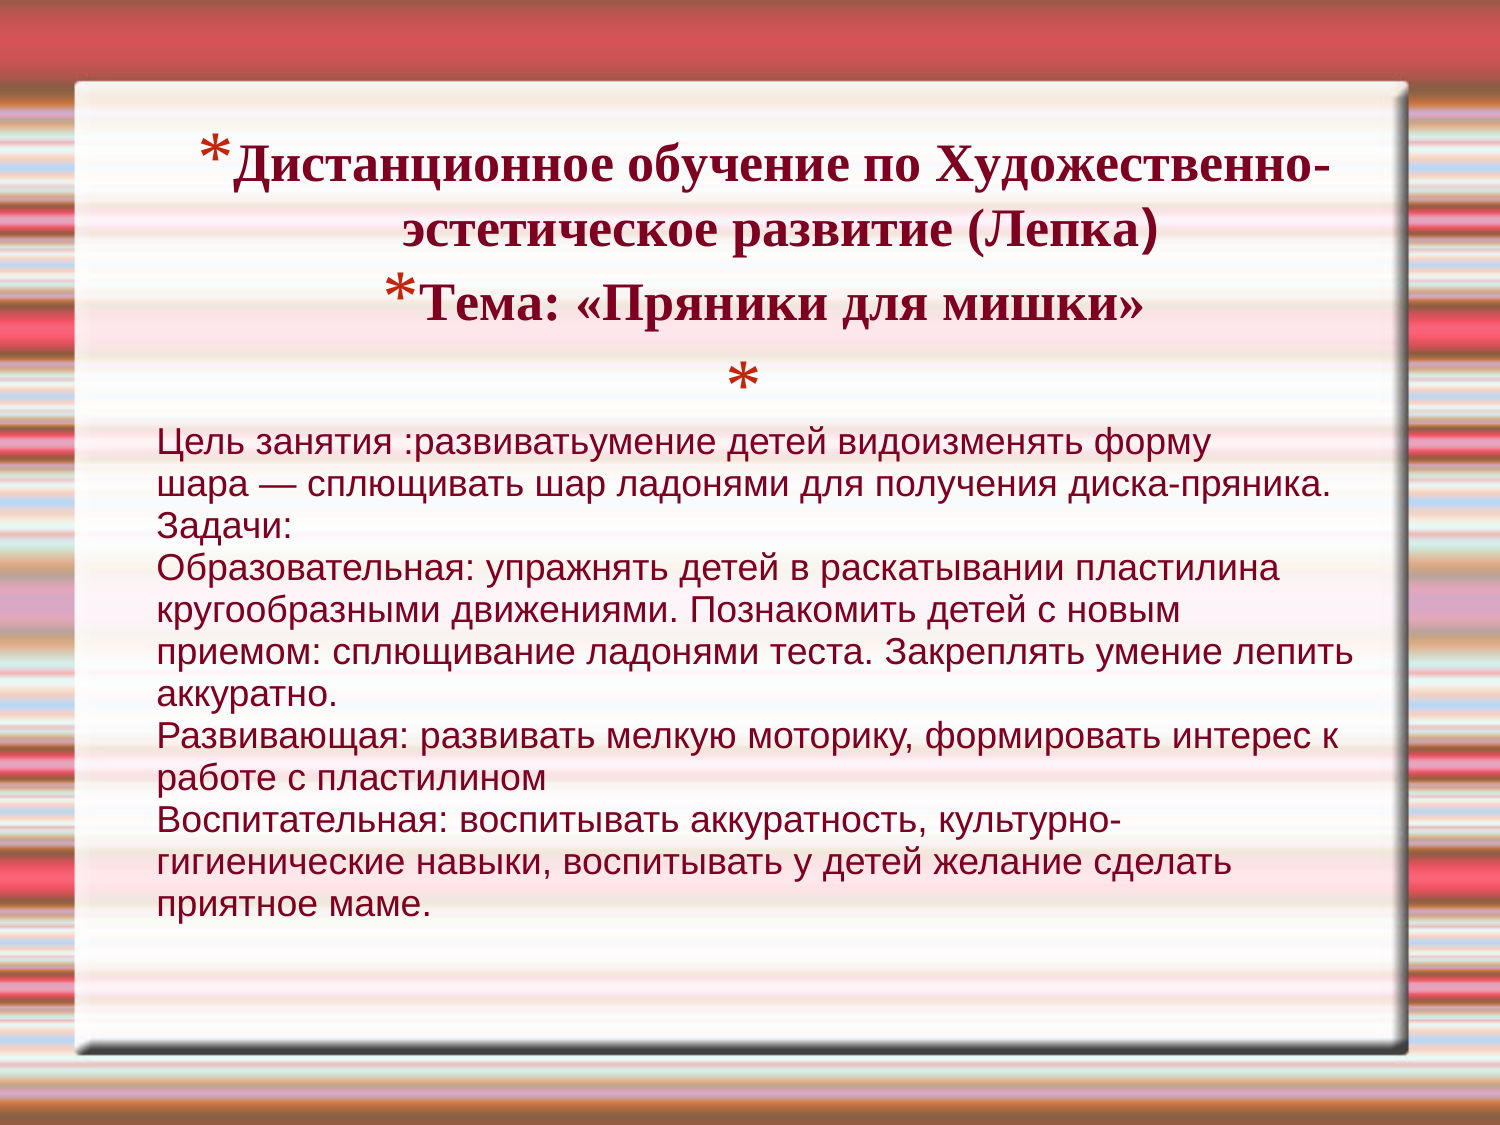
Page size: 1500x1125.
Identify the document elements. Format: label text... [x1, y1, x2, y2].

picture [0, 0, 1500, 1125]
text_box Цель занятия :развиватьумение детей видоизменять форму шара — сплющивать шар ладонями для получения диска-пряника. Задачи: Образовательная: упражнять детей в раскатывании пластилина кругообразными движениями. Познакомить детей с новым приемом: сплющивание ладонями теста. Закреплять умение лепить аккуратно. Развивающая: развивать мелкую моторику, формировать интерес к работе с пластилином Воспитательная: воспитывать аккуратность, культурно-гигиенические навыки, воспитывать у детей желание сделать приятное маме. [141, 413, 1371, 975]
list Дистанционное обучение по Художественно-эстетическое развитие (Лепка) Тема: «Пряники для мишки» [159, 120, 1365, 413]
